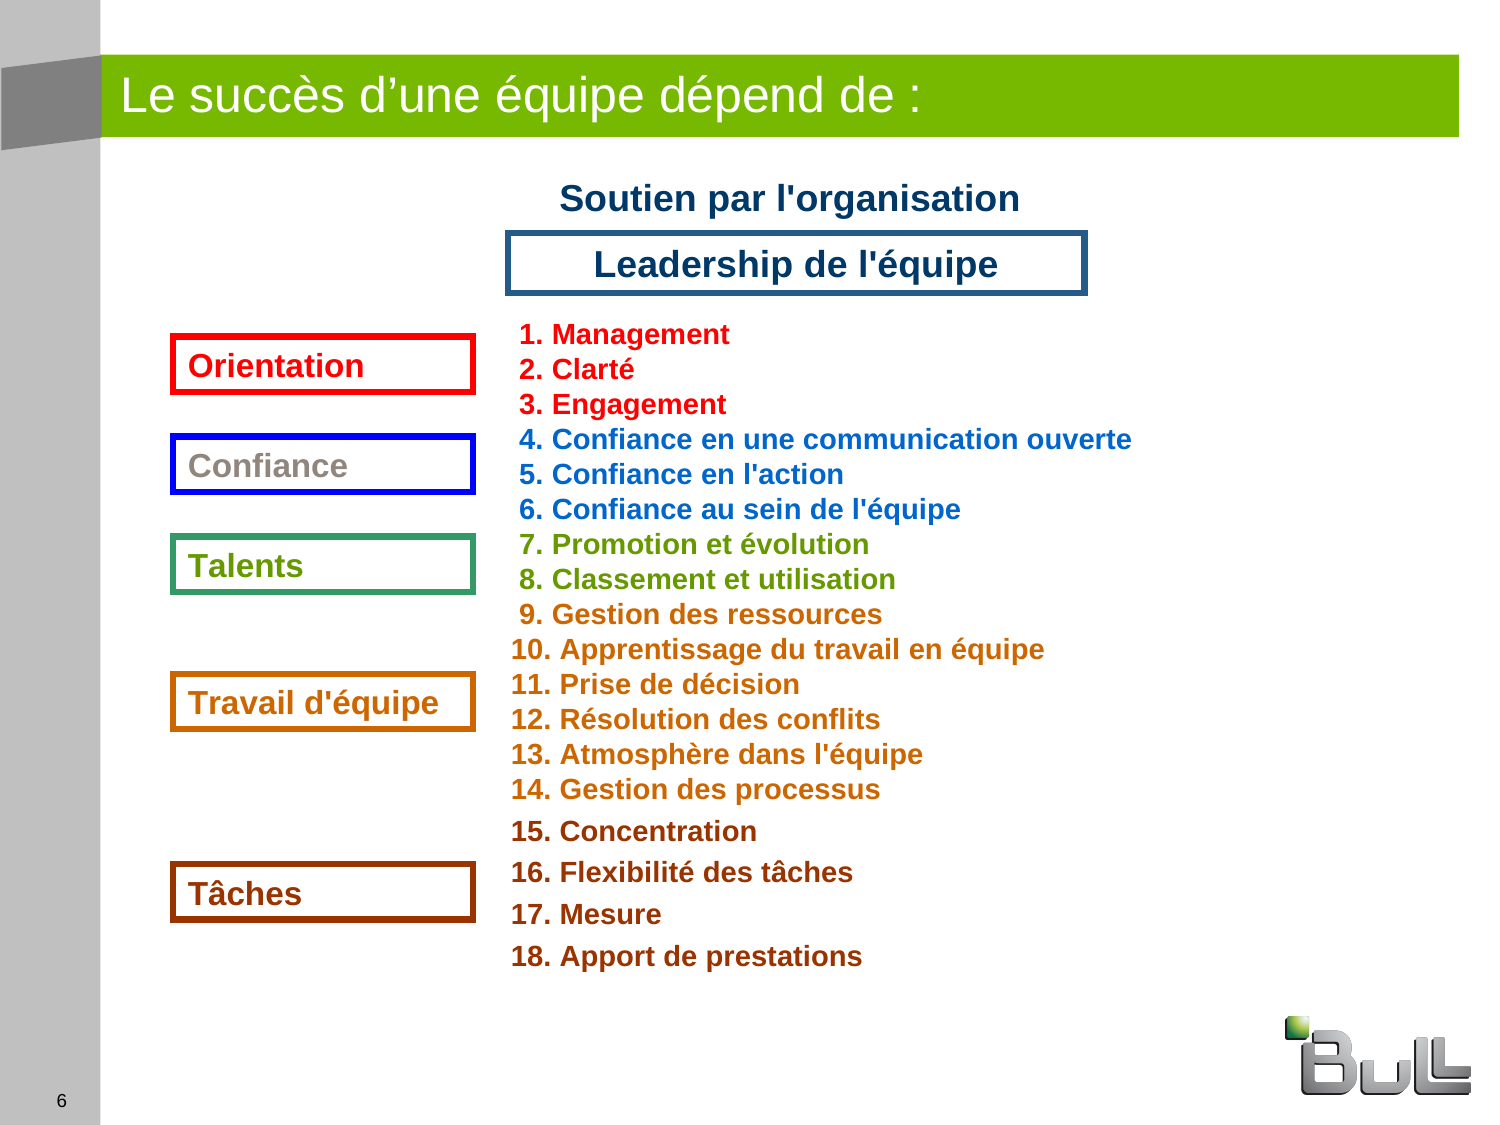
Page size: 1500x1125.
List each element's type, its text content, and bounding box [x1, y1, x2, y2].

text_box Tâches [173, 863, 474, 920]
text_box Leadership de l'équipe [507, 232, 1085, 294]
text_box Confiance [173, 436, 474, 492]
text_box Soutien par l'organisation [161, 166, 1420, 228]
picture [1285, 1016, 1471, 1095]
text_box Travail d'équipe [173, 673, 474, 730]
text_box 1. Management 2. Clarté 3. Engagement 4. Confiance en une communication ouverte 5. Confiance en l'action 6. Confiance au sein de l'équipe 7. Promotion et évolution 8. Classement et utilisation 9. Gestion des ressources 10. Apprentissage du travail en équipe 11. Prise de décision 12. Résolution des conflits 13. Atmosphère dans l'équipe 14. Gestion des processus 15. Concentration 16. Flexibilité des tâches 17. Mesure 18. Apport de prestations [496, 307, 1188, 981]
text_box Le succès d’une équipe dépend de : [105, 54, 1194, 130]
text_box Orientation [173, 336, 474, 392]
text_box Talents [173, 536, 474, 592]
